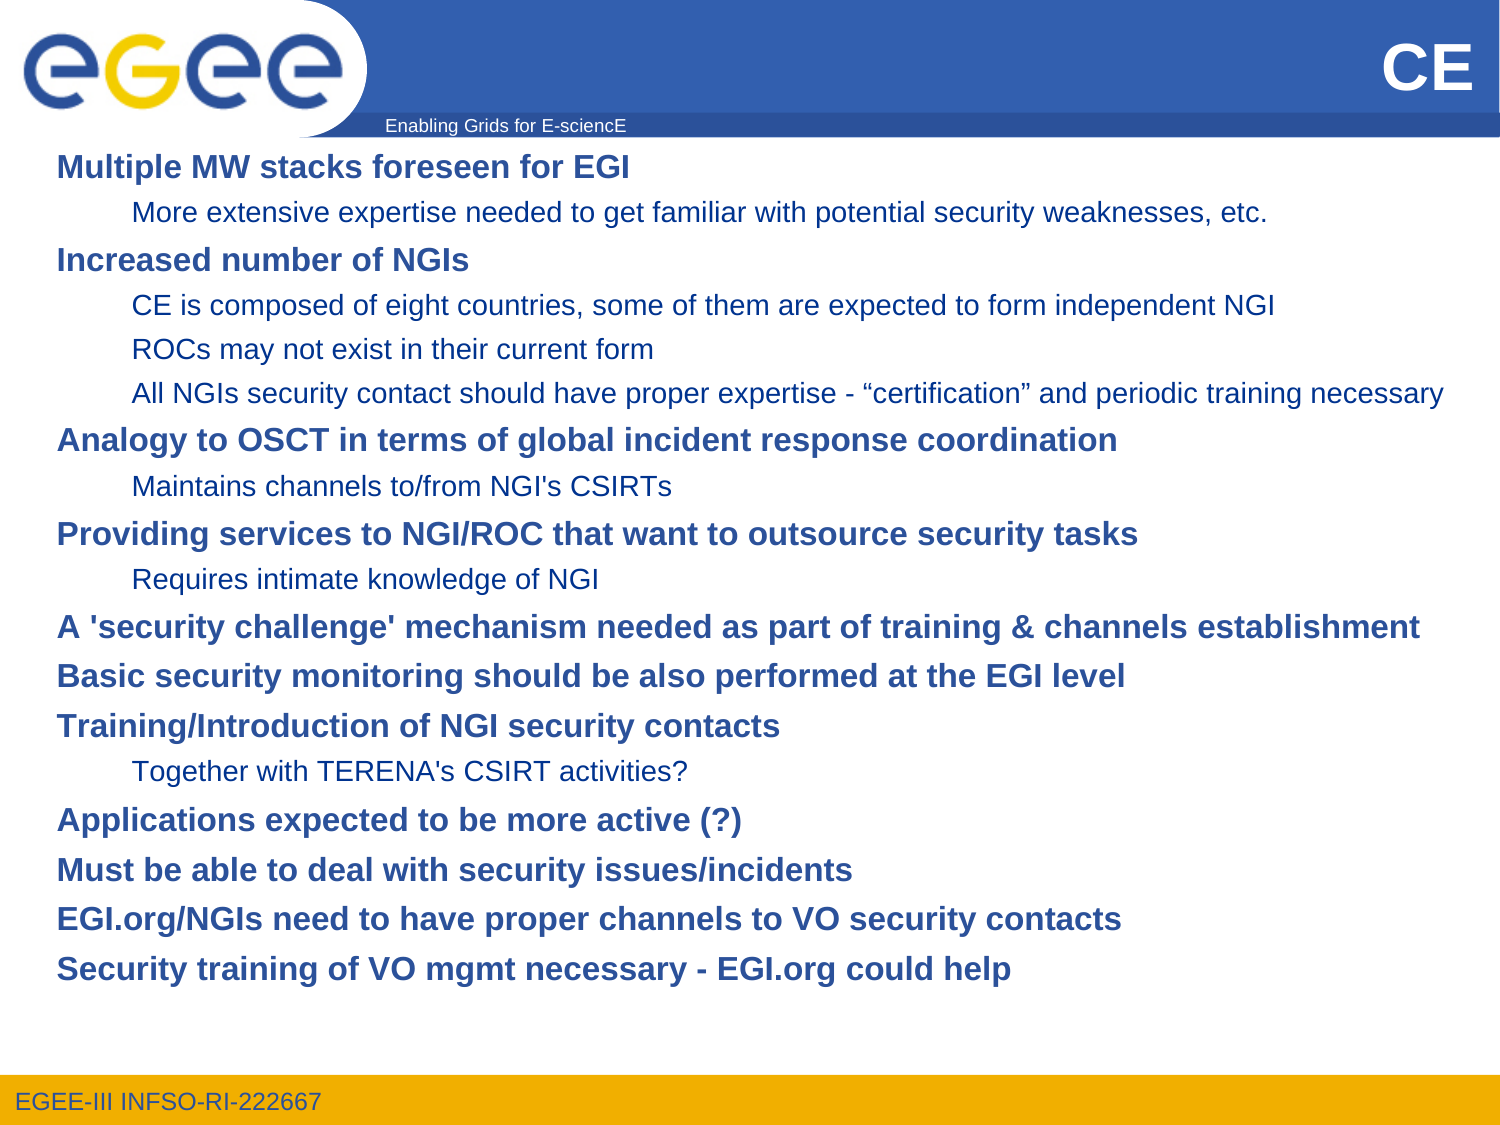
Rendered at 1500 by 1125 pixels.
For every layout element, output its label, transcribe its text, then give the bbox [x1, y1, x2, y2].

picture [18, 30, 349, 112]
list Multiple MW stacks foreseen for EGI More extensive expertise needed to get familiar with potential security weaknesses, etc. Increased number of NGIs CE is composed of eight countries, some of them are expected to form independent NGI ROCs may not exist in their current form All NGIs security contact should have proper expertise - “certification” and periodic training necessary Analogy to OSCT in terms of global incident response coordination Maintains channels to/from NGI's CSIRTs Providing services to NGI/ROC that want to outsource security tasks Requires intimate knowledge of NGI A 'security challenge' mechanism needed as part of training & channels establishment Basic security monitoring should be also performed at the EGI level Training/Introduction of NGI security contacts Together with TERENA's CSIRT activities? Applications expected to be more active (?)‏ Must be able to deal with security issues/incidents EGI.org/NGIs need to have proper channels to VO security contacts Security training of VO mgmt necessary - EGI.org could help [56, 148, 1500, 1079]
title CE [369, 10, 1475, 124]
